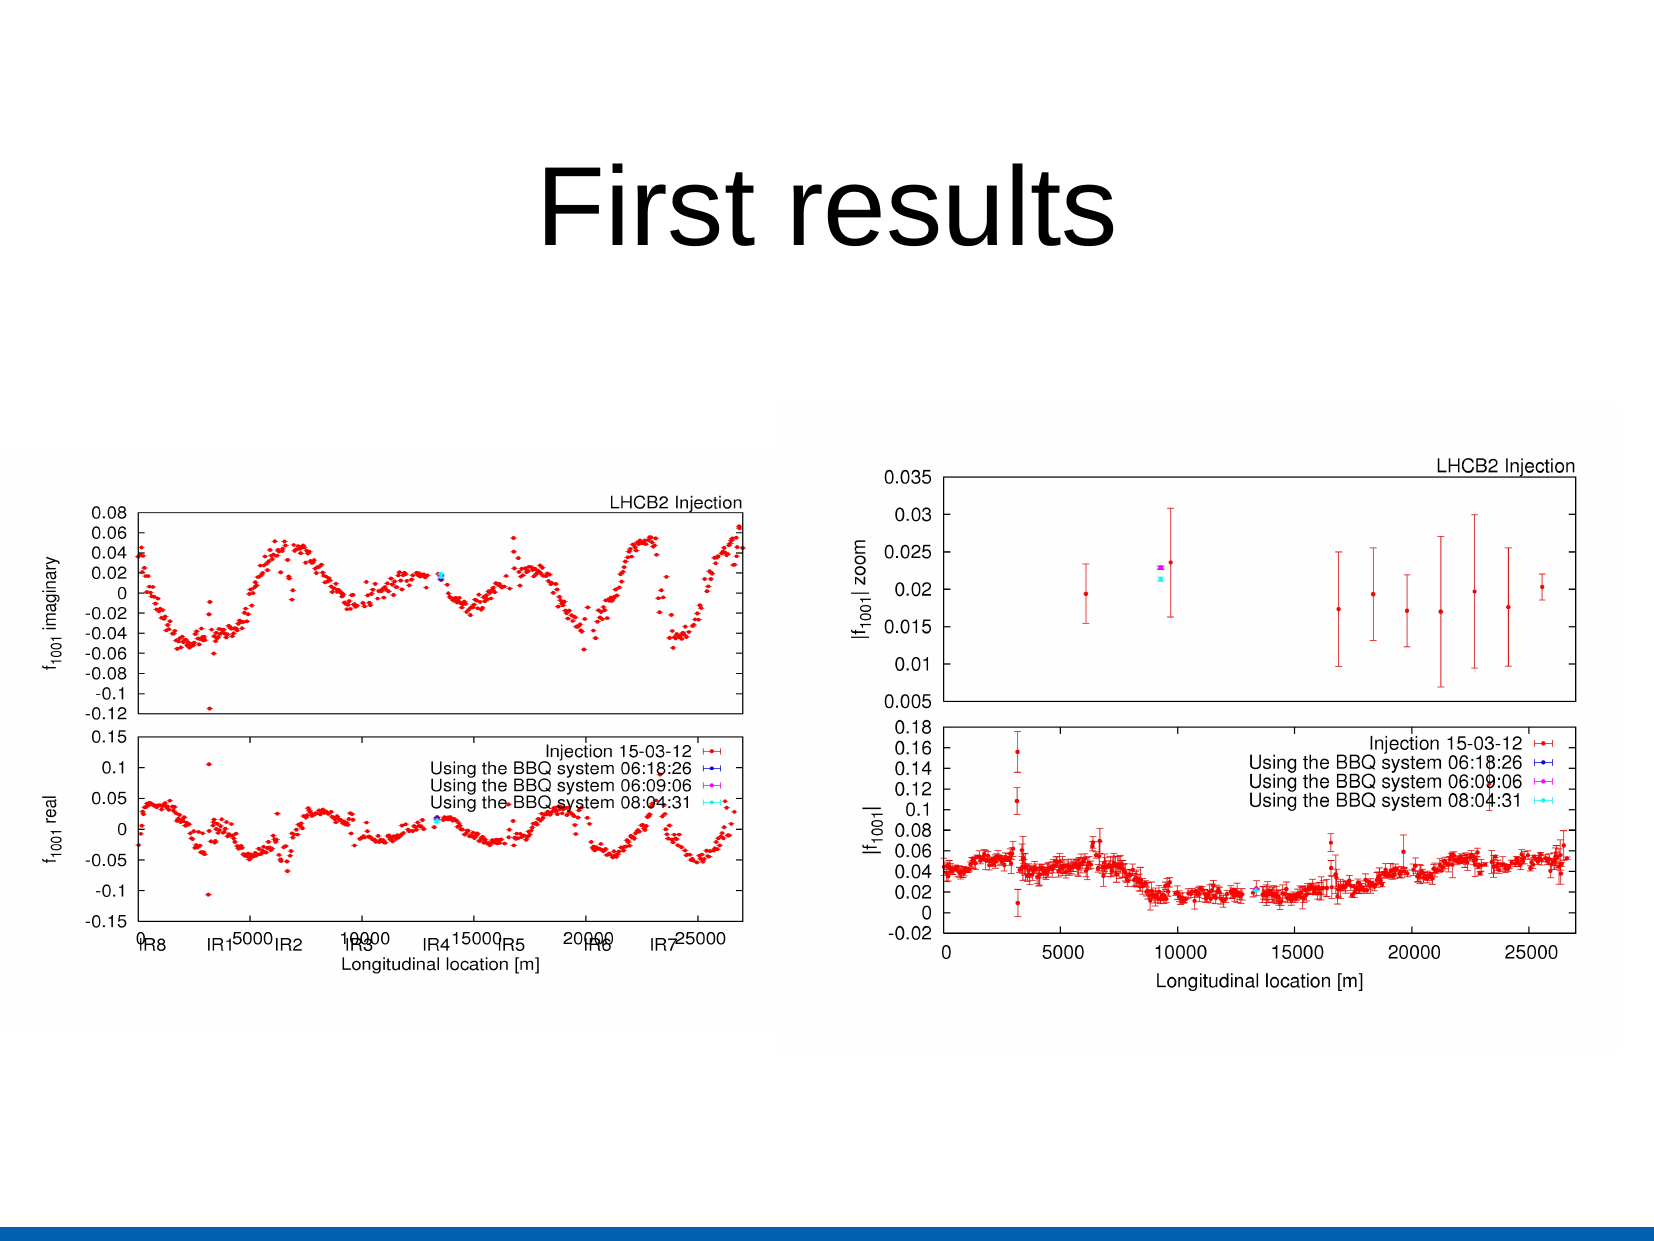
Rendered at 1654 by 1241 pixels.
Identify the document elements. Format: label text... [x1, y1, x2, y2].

picture [0, 405, 1622, 1051]
title First results [121, 102, 1534, 310]
